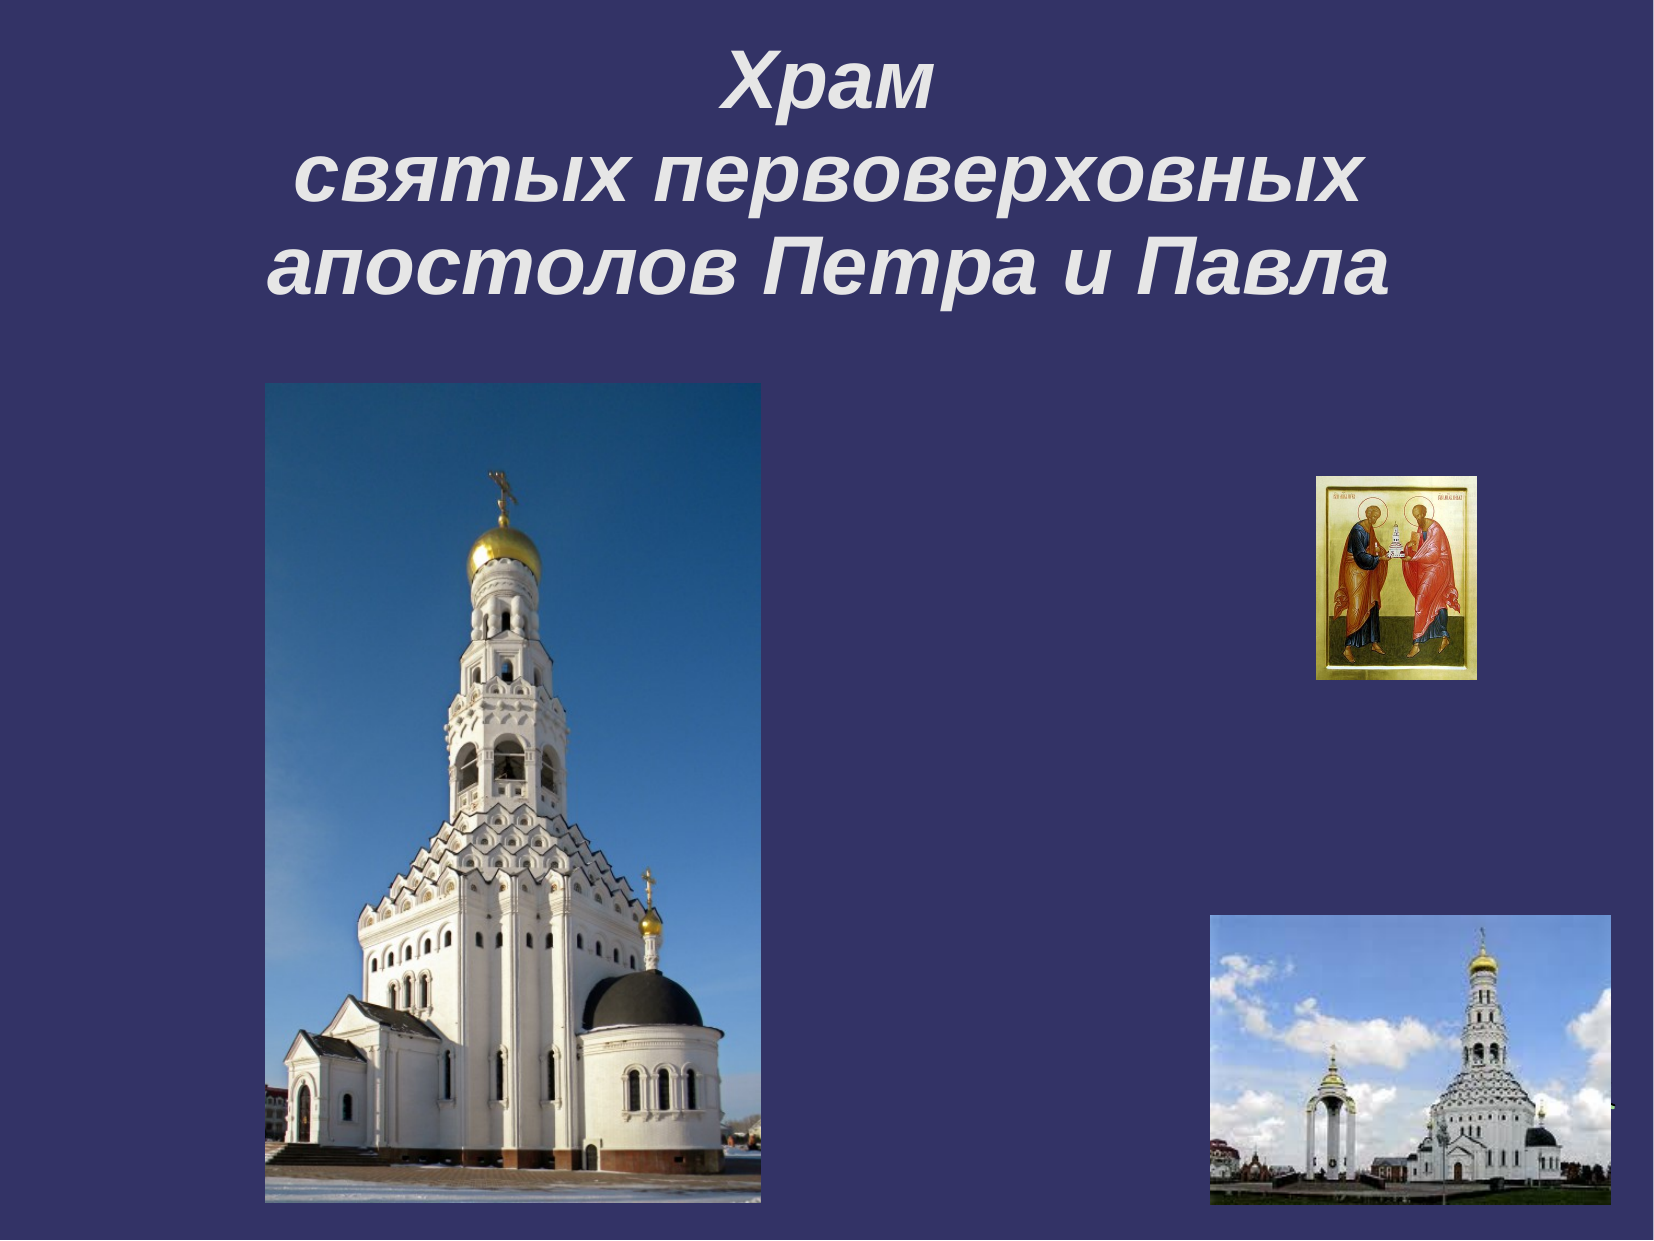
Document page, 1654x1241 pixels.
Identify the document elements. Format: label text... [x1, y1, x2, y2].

picture [1210, 915, 1611, 1205]
title Храм святых первоверховных апостолов Петра и Павла [123, 29, 1536, 317]
picture [1316, 476, 1477, 680]
picture [265, 383, 761, 1203]
